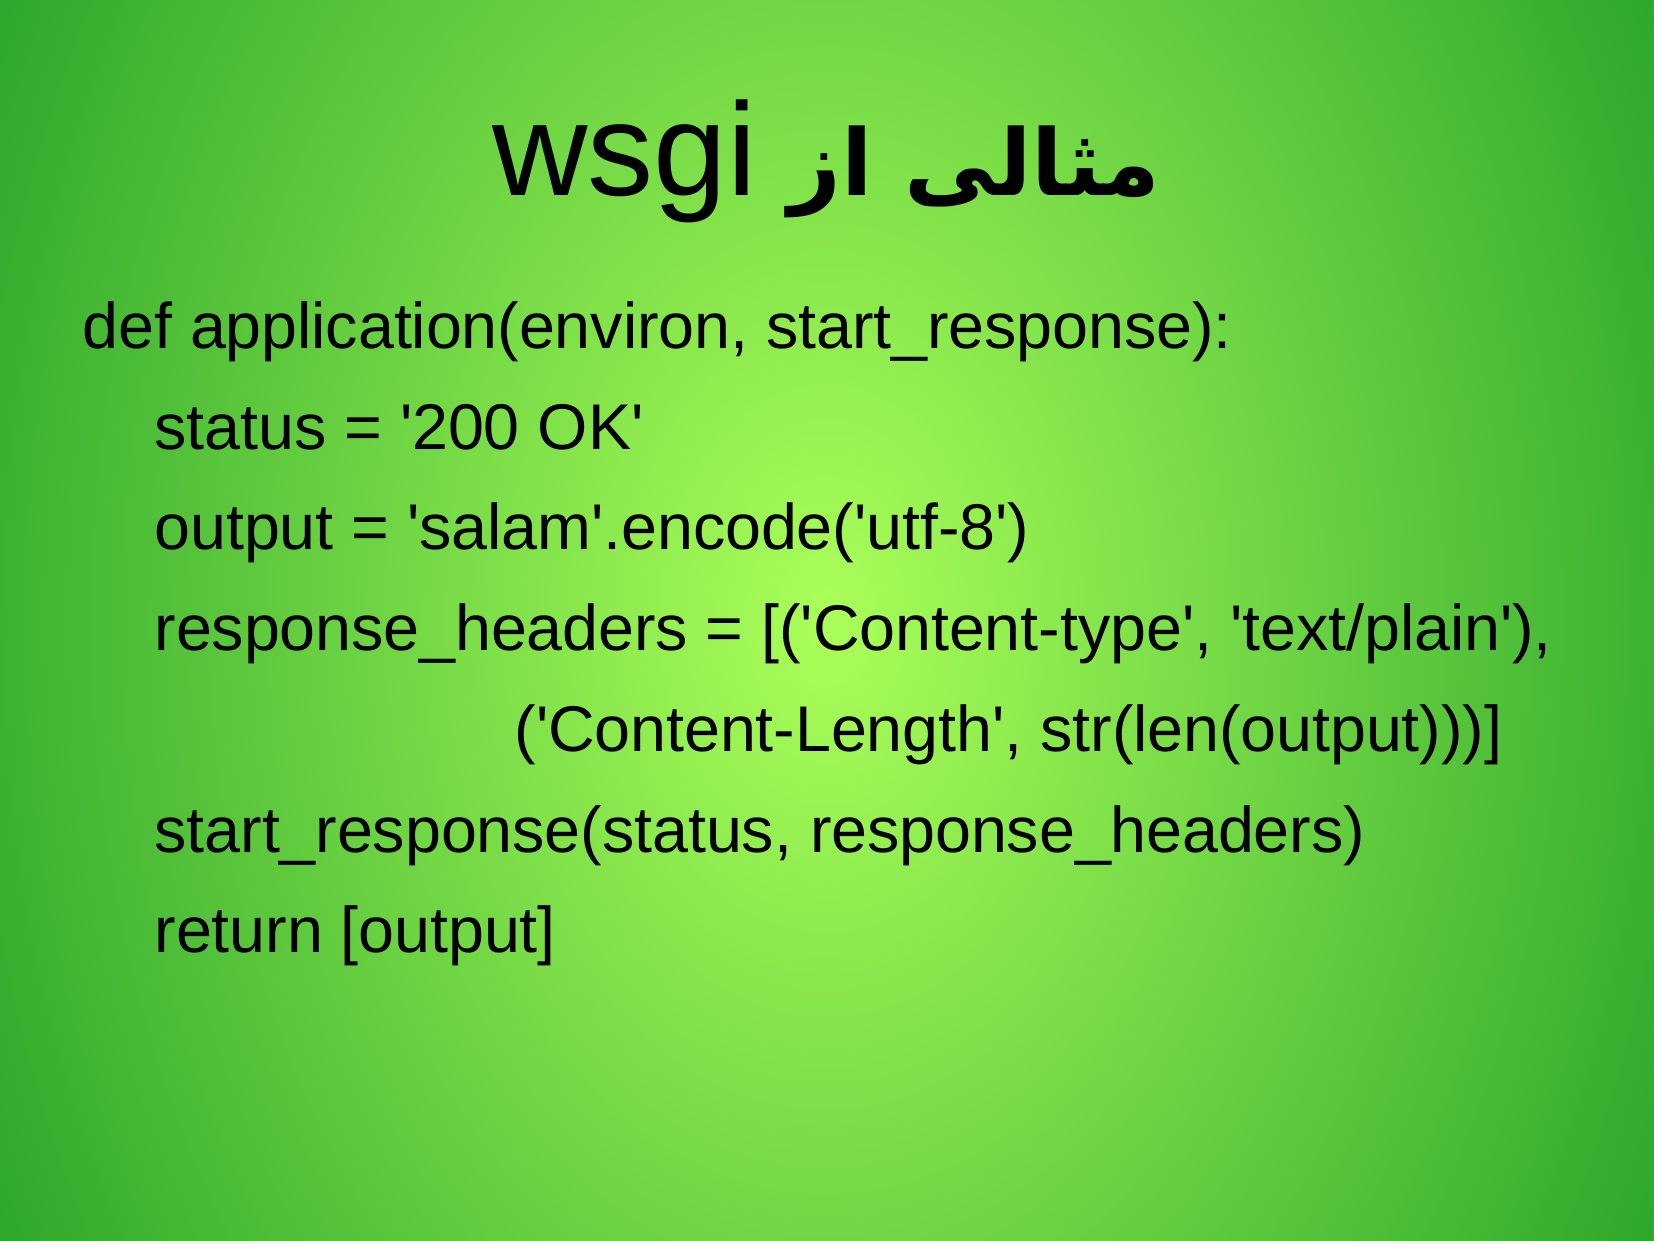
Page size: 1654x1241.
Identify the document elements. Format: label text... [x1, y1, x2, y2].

list def application(environ, start_response): status = '200 OK' output = 'salam'.encode('utf-8') response_headers = [('Content-type', 'text/plain'), ('Content-Length', str(len(output)))] start_response(status, response_headers) return [output] [82, 290, 1571, 1010]
title مثالی از wsgi [82, 47, 1571, 252]
